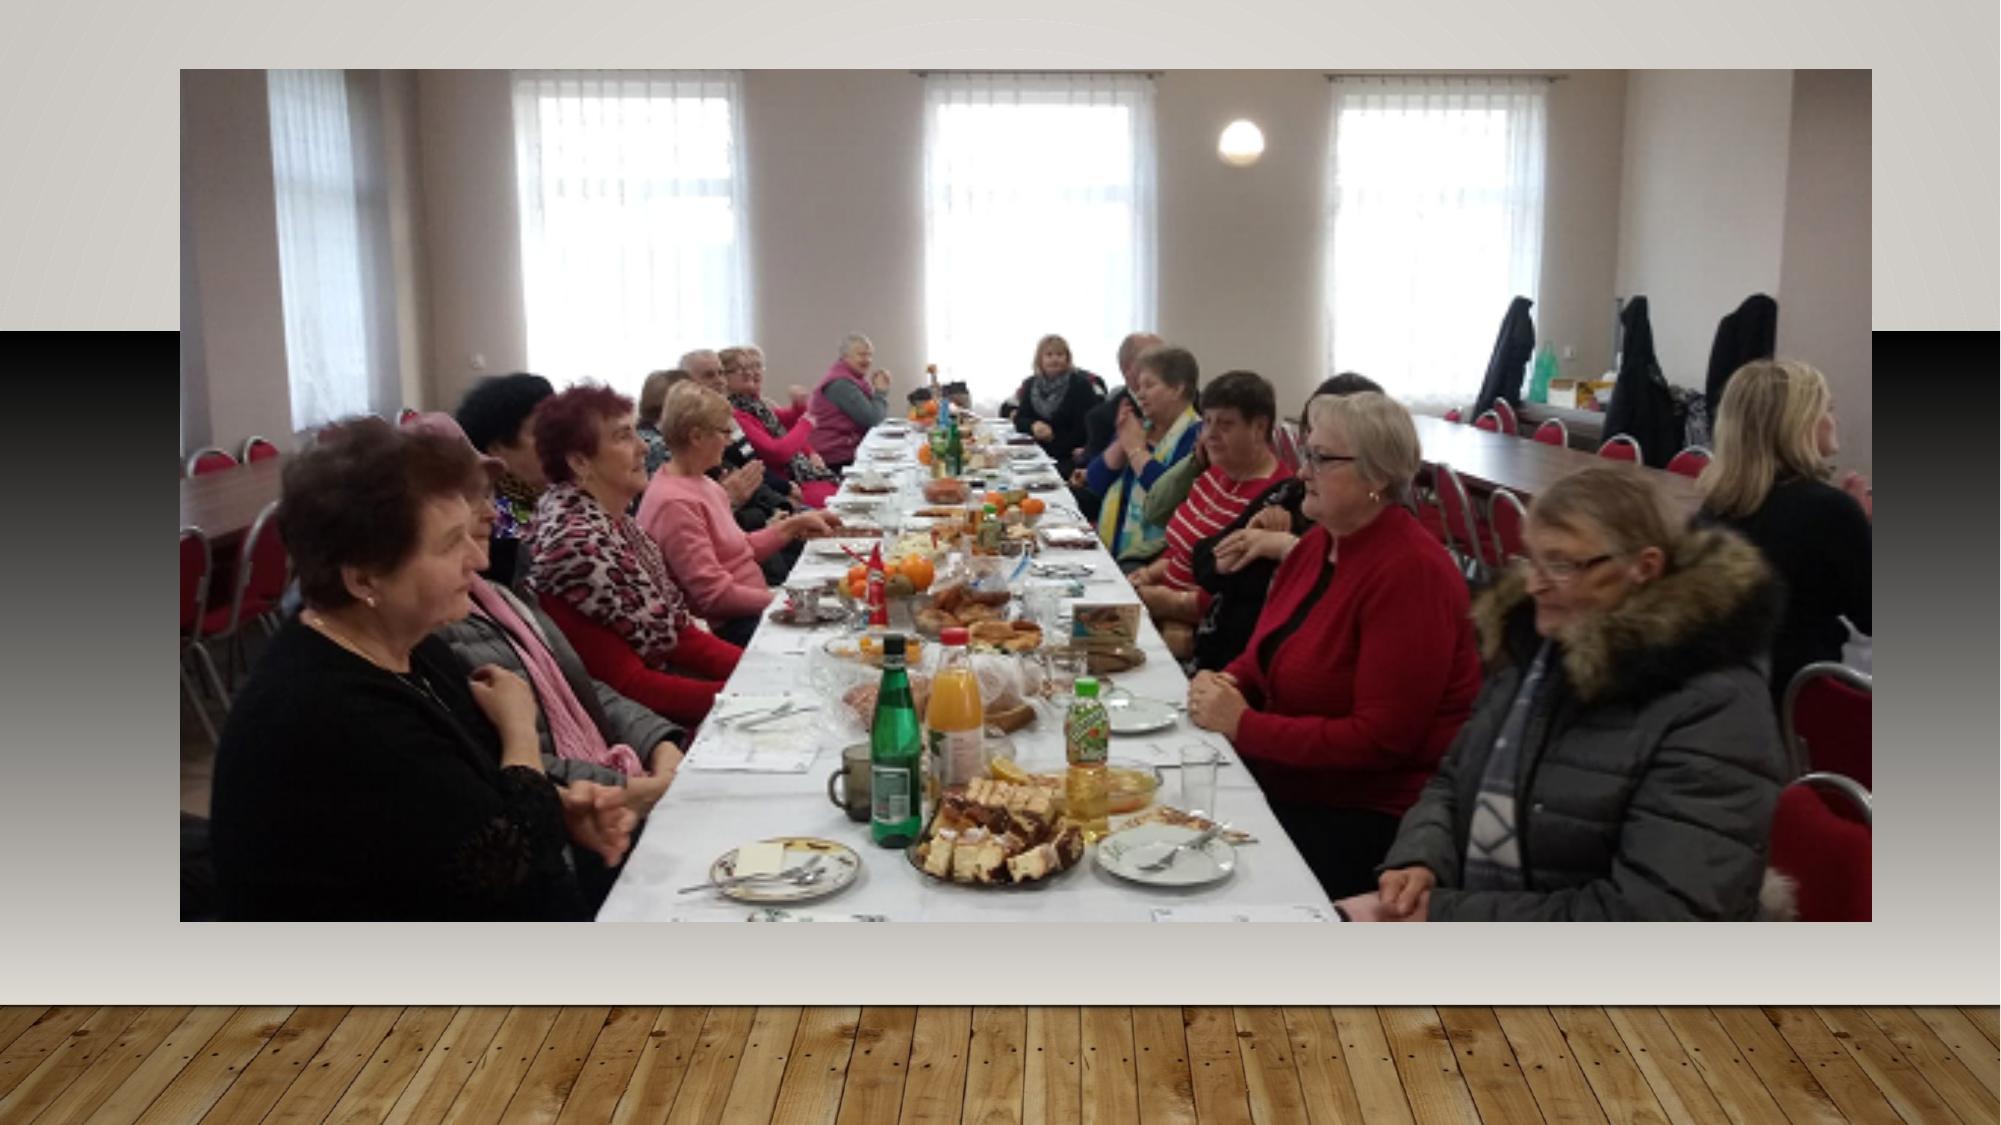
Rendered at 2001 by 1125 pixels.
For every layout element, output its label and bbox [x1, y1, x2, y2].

picture [180, 69, 1872, 922]
